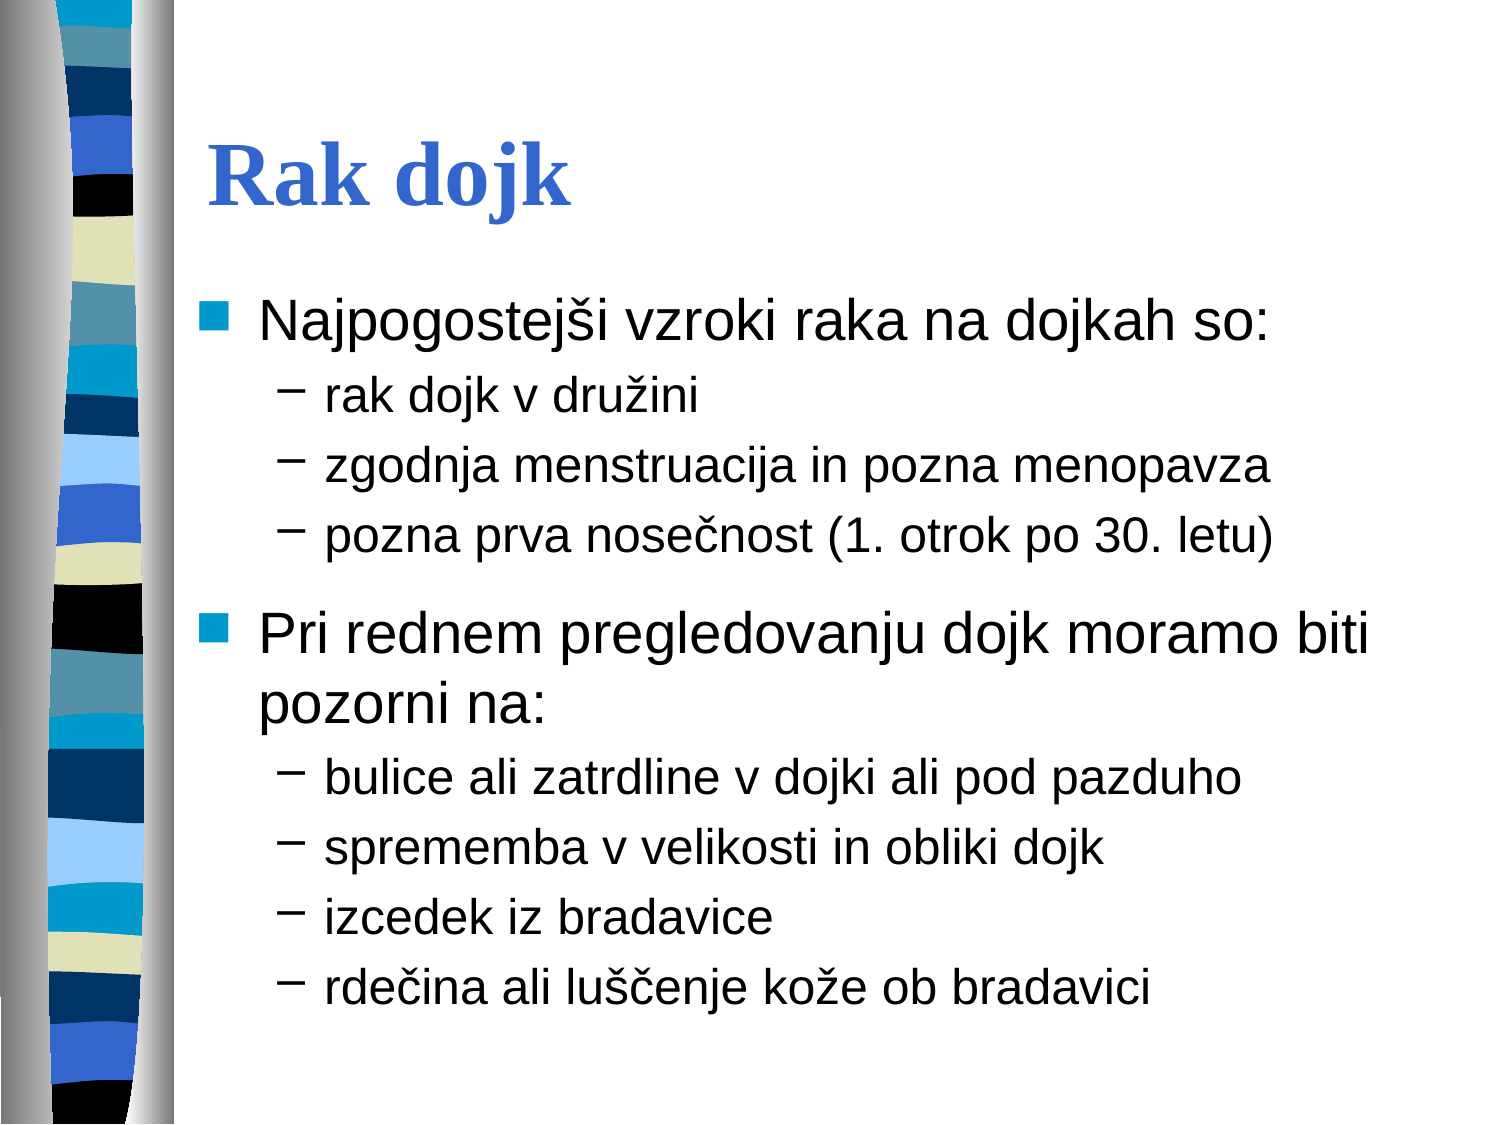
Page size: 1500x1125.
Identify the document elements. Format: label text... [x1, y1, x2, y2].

text_box Pri rednem pregledovanju dojk moramo biti pozorni na: bulice ali zatrdline v dojki ali pod pazduho sprememba v velikosti in obliki dojk izcedek iz bradavice rdečina ali luščenje kože ob bradavici [187, 587, 1463, 1025]
title Rak dojk [192, 75, 1468, 263]
list Najpogostejši vzroki raka na dojkah so: rak dojk v družini zgodnja menstruacija in pozna menopavza pozna prva nosečnost (1. otrok po 30. letu) [187, 275, 1463, 575]
